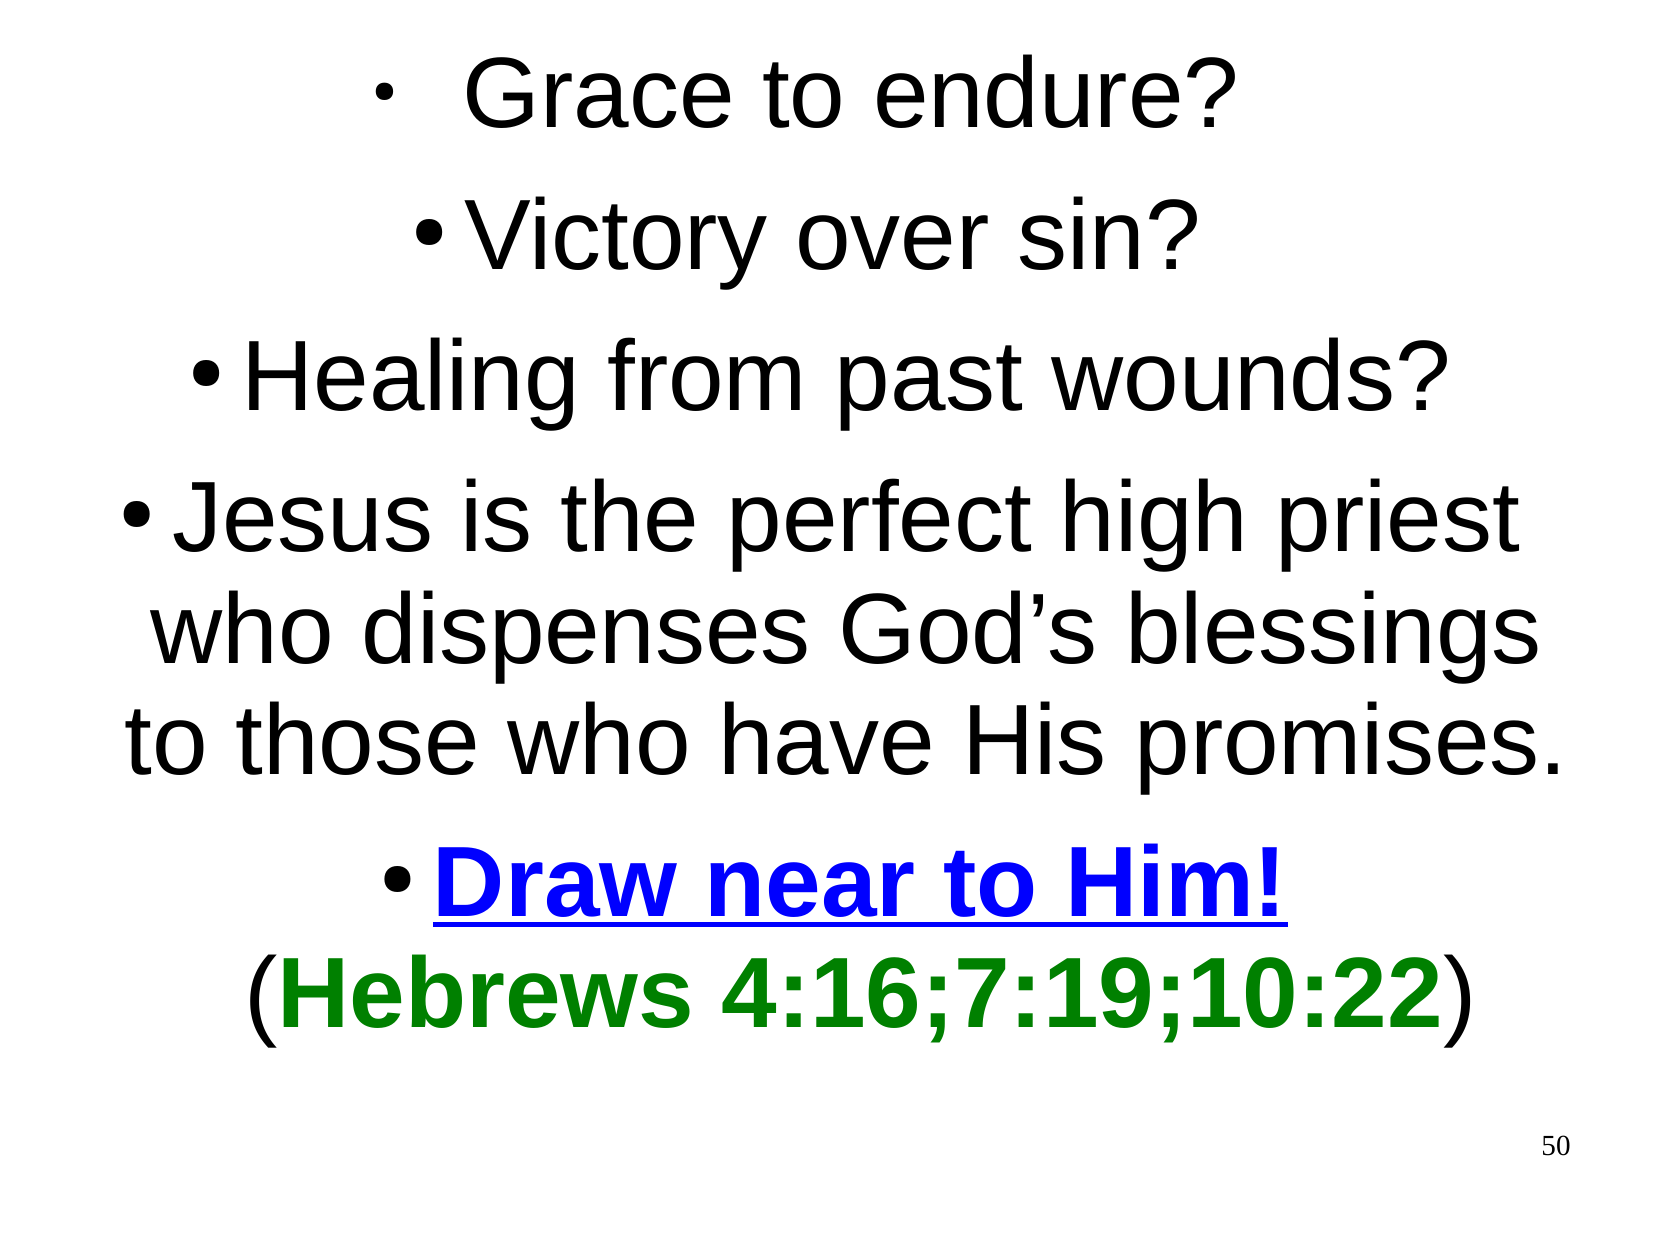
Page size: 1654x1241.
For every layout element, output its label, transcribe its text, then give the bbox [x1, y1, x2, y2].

list Grace to endure? Victory over sin? Healing from past wounds? Jesus is the perfect high priest who dispenses God’s blessings to those who have His promises. Draw near to Him! (Hebrews 4:16;7:19;10:22) [37, 37, 1613, 1238]
